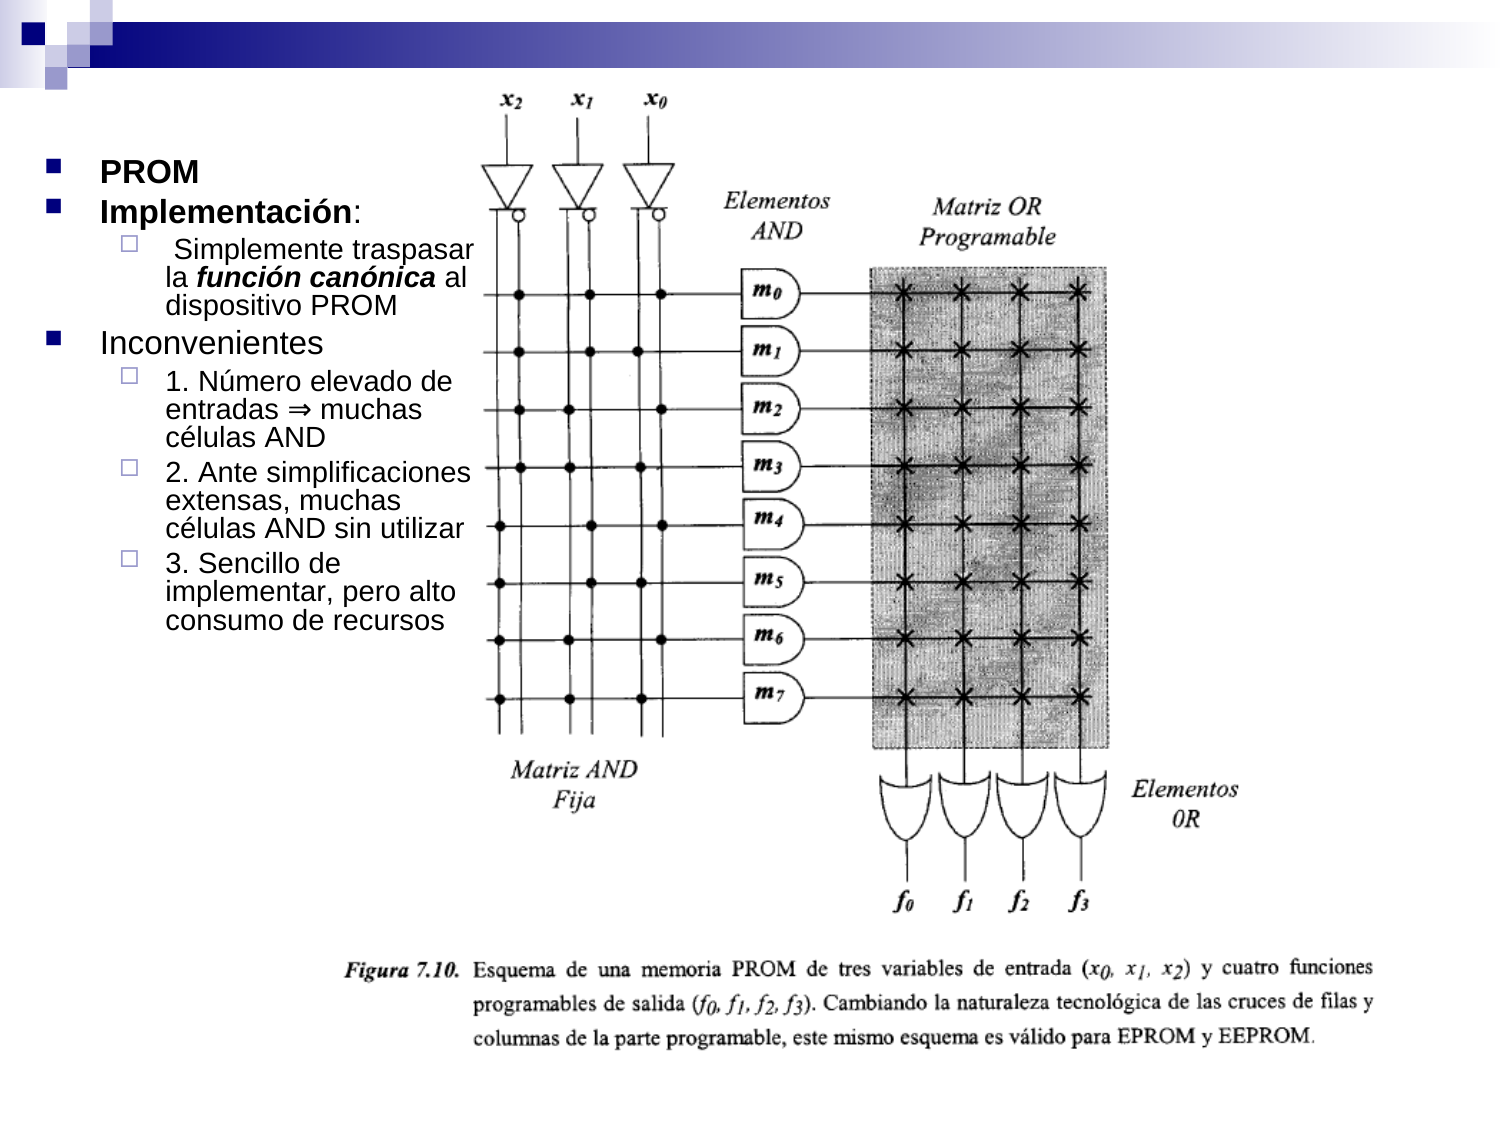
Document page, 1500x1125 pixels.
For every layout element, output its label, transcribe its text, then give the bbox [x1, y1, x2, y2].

picture [312, 78, 1389, 1082]
list PROM Implementación: Simplemente traspasar la función canónica al dispositivo PROM Inconvenientes 1. Número elevado de entradas ⇒ muchas células AND 2. Ante simplificaciones extensas, muchas células AND sin utilizar 3. Sencillo de implementar, pero alto consumo de recursos [29, 101, 497, 681]
